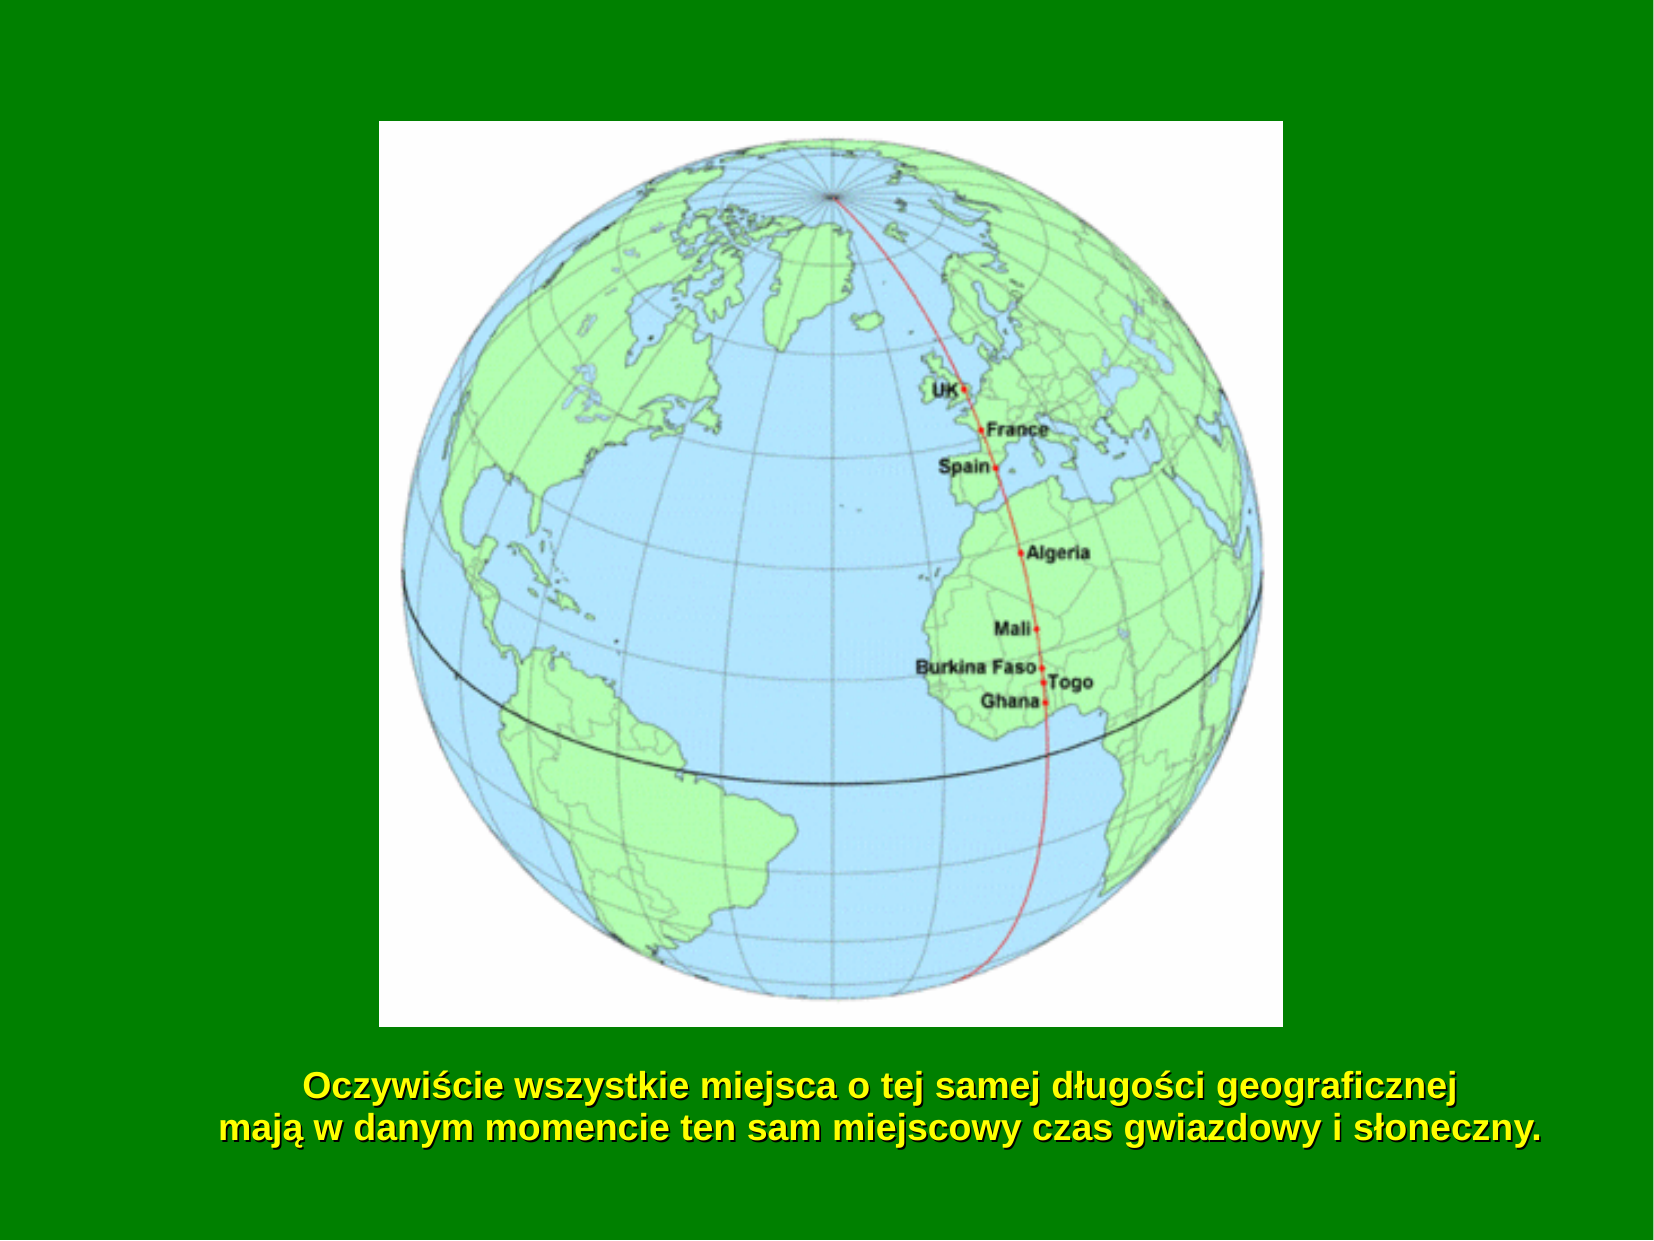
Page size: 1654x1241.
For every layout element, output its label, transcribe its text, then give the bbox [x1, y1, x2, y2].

text_box Oczywiście wszystkie miejsca o tej samej długości geograficznej mają w danym momencie ten sam miejscowy czas gwiazdowy i słoneczny. [203, 1057, 1561, 1157]
picture [379, 121, 1283, 1027]
